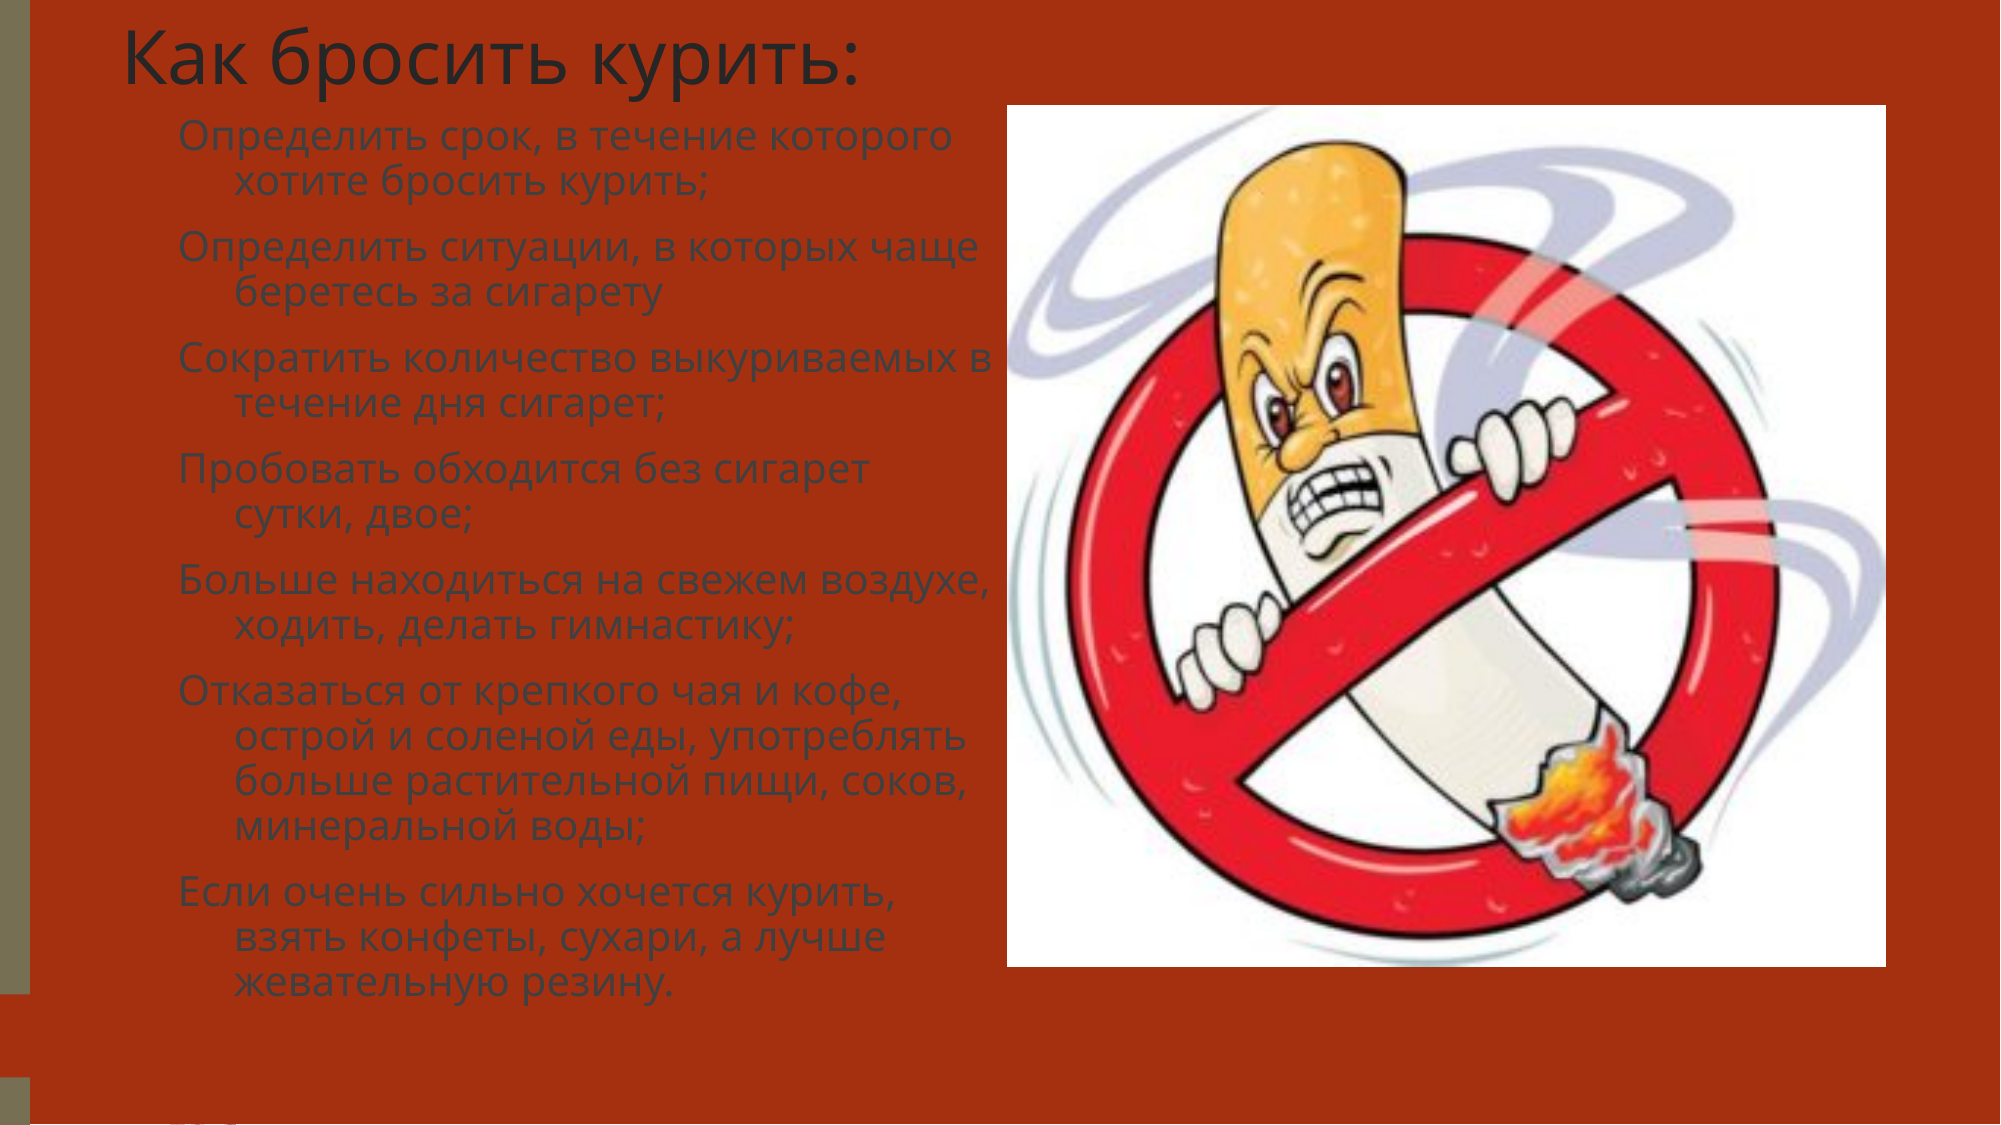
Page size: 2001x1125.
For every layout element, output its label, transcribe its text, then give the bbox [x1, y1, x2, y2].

text_box [0, 0, 2000, 1125]
title Как бросить курить: [106, 2, 947, 107]
picture [1007, 105, 1886, 967]
list Определить срок, в течение которого хотите бросить курить; Определить ситуации, в которых чаще беретесь за сигарету Сократить количество выкуриваемых в течение дня сигарет; Пробовать обходится без сигарет сутки, двое; Больше находиться на свежем воздухе, ходить, делать гимнастику; Отказаться от крепкого чая и кофе, острой и соленой еды, употреблять больше растительной пищи, соков, минеральной воды; Если очень сильно хочется курить, взять конфеты, сухари, а лучше жевательную резину. [106, 107, 1009, 1099]
